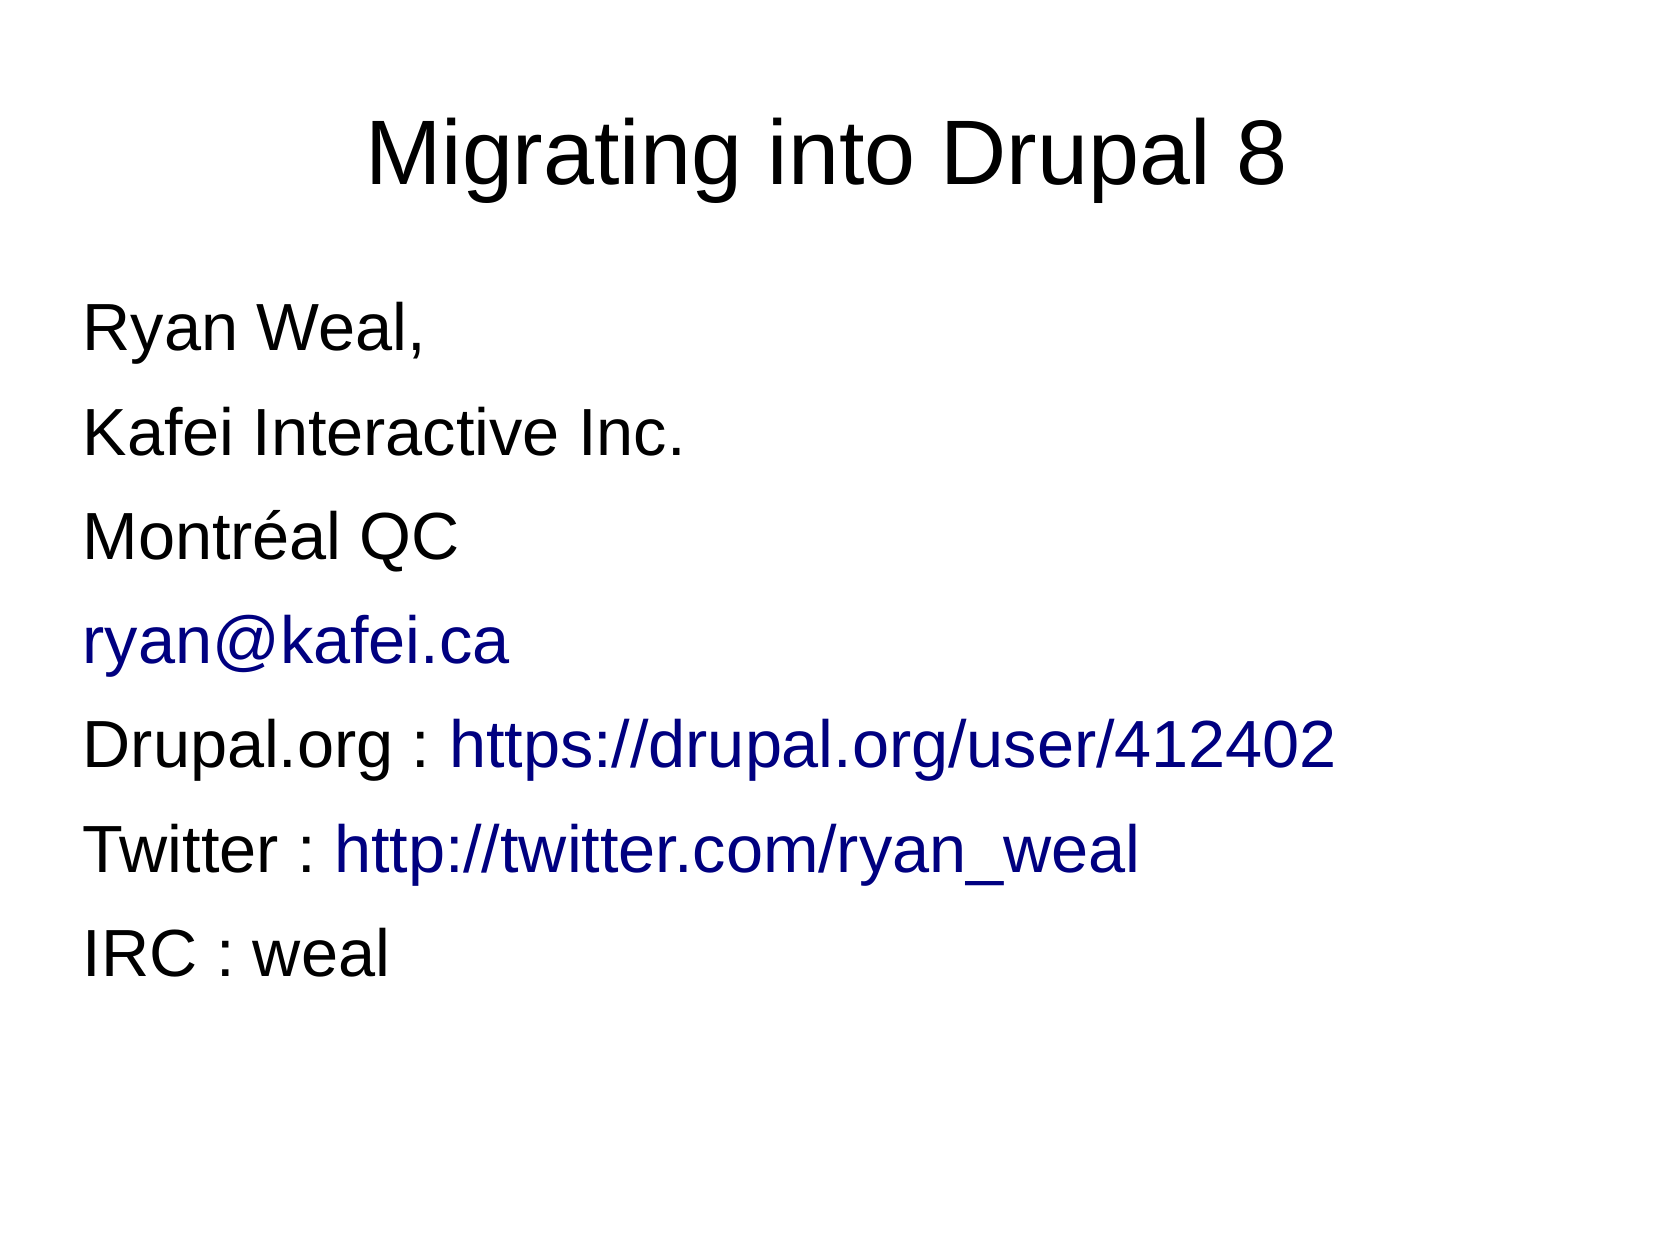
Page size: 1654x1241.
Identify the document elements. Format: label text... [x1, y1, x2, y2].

title Migrating into Drupal 8 [82, 49, 1571, 257]
list Ryan Weal, Kafei Interactive Inc. Montréal QC ryan@kafei.ca Drupal.org : https://drupal.org/user/412402 Twitter : http://twitter.com/ryan_weal IRC : weal [82, 290, 1538, 1010]
